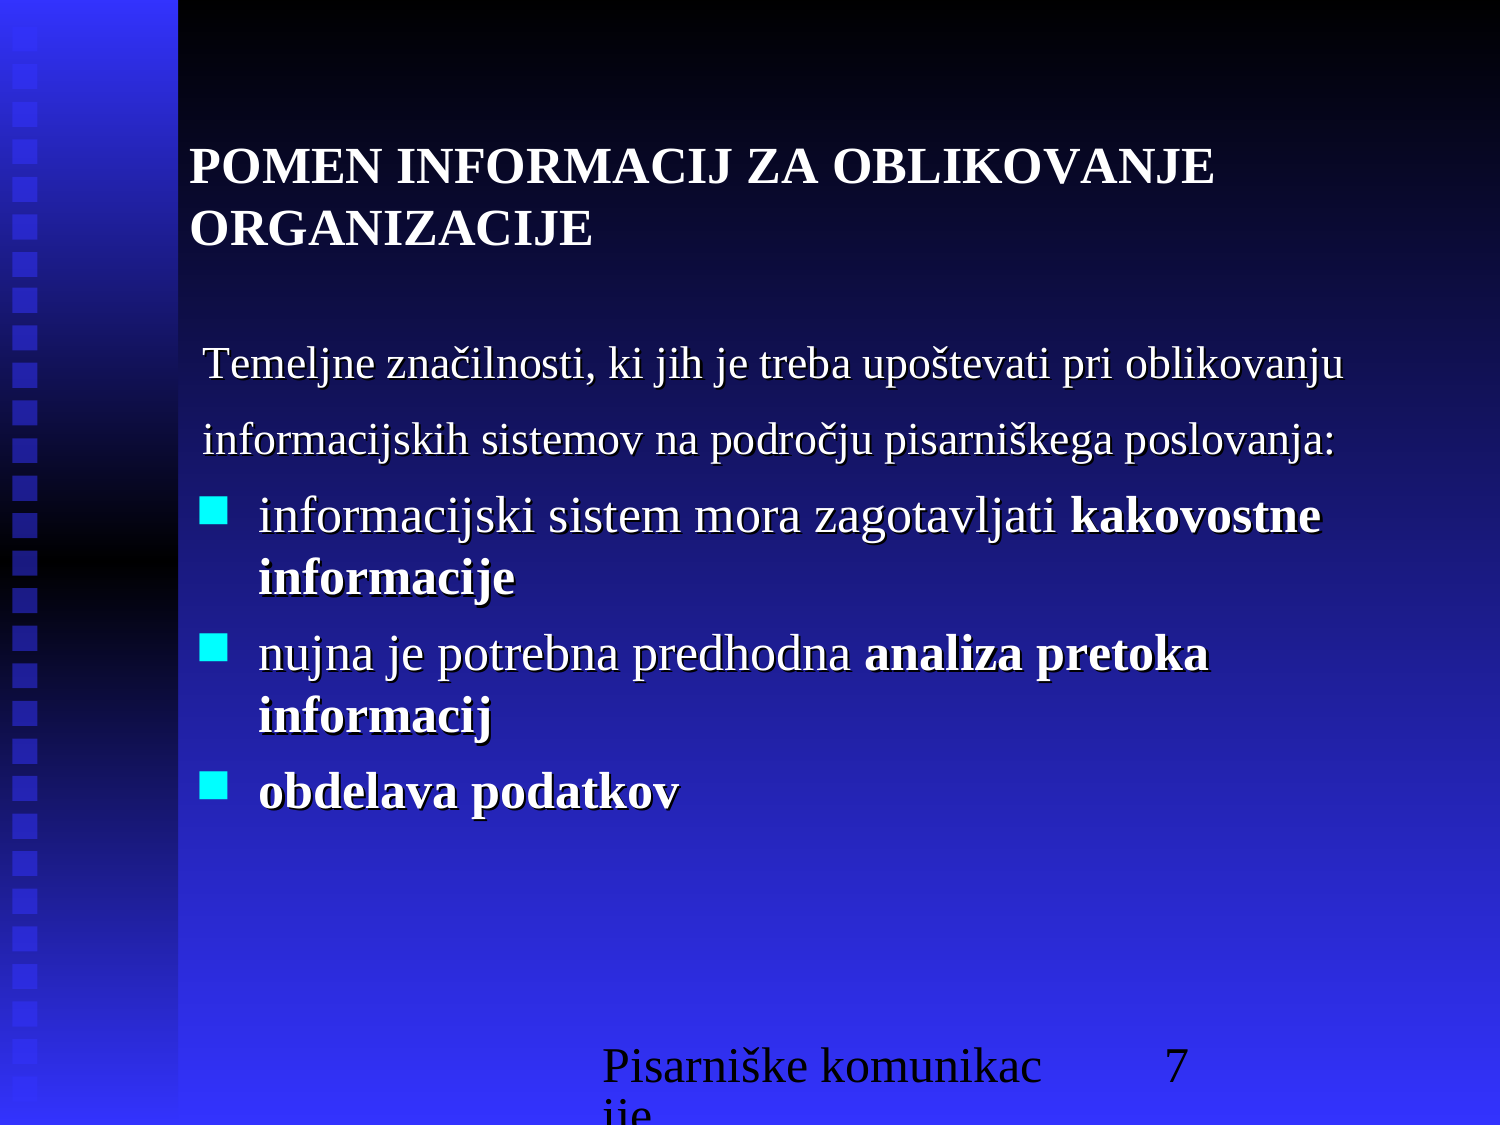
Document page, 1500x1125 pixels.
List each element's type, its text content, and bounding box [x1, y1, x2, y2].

title POMEN INFORMACIJ ZA OBLIKOVANJE ORGANIZACIJE [174, 99, 1500, 288]
list Temeljne značilnosti, ki jih je treba upoštevati pri oblikovanju informacijskih sistemov na področju pisarniškega poslovanja: informacijski sistem mora zagotavljati kakovostne informacije nujna je potrebna predhodna analiza pretoka informacij obdelava podatkov [187, 324, 1463, 1001]
